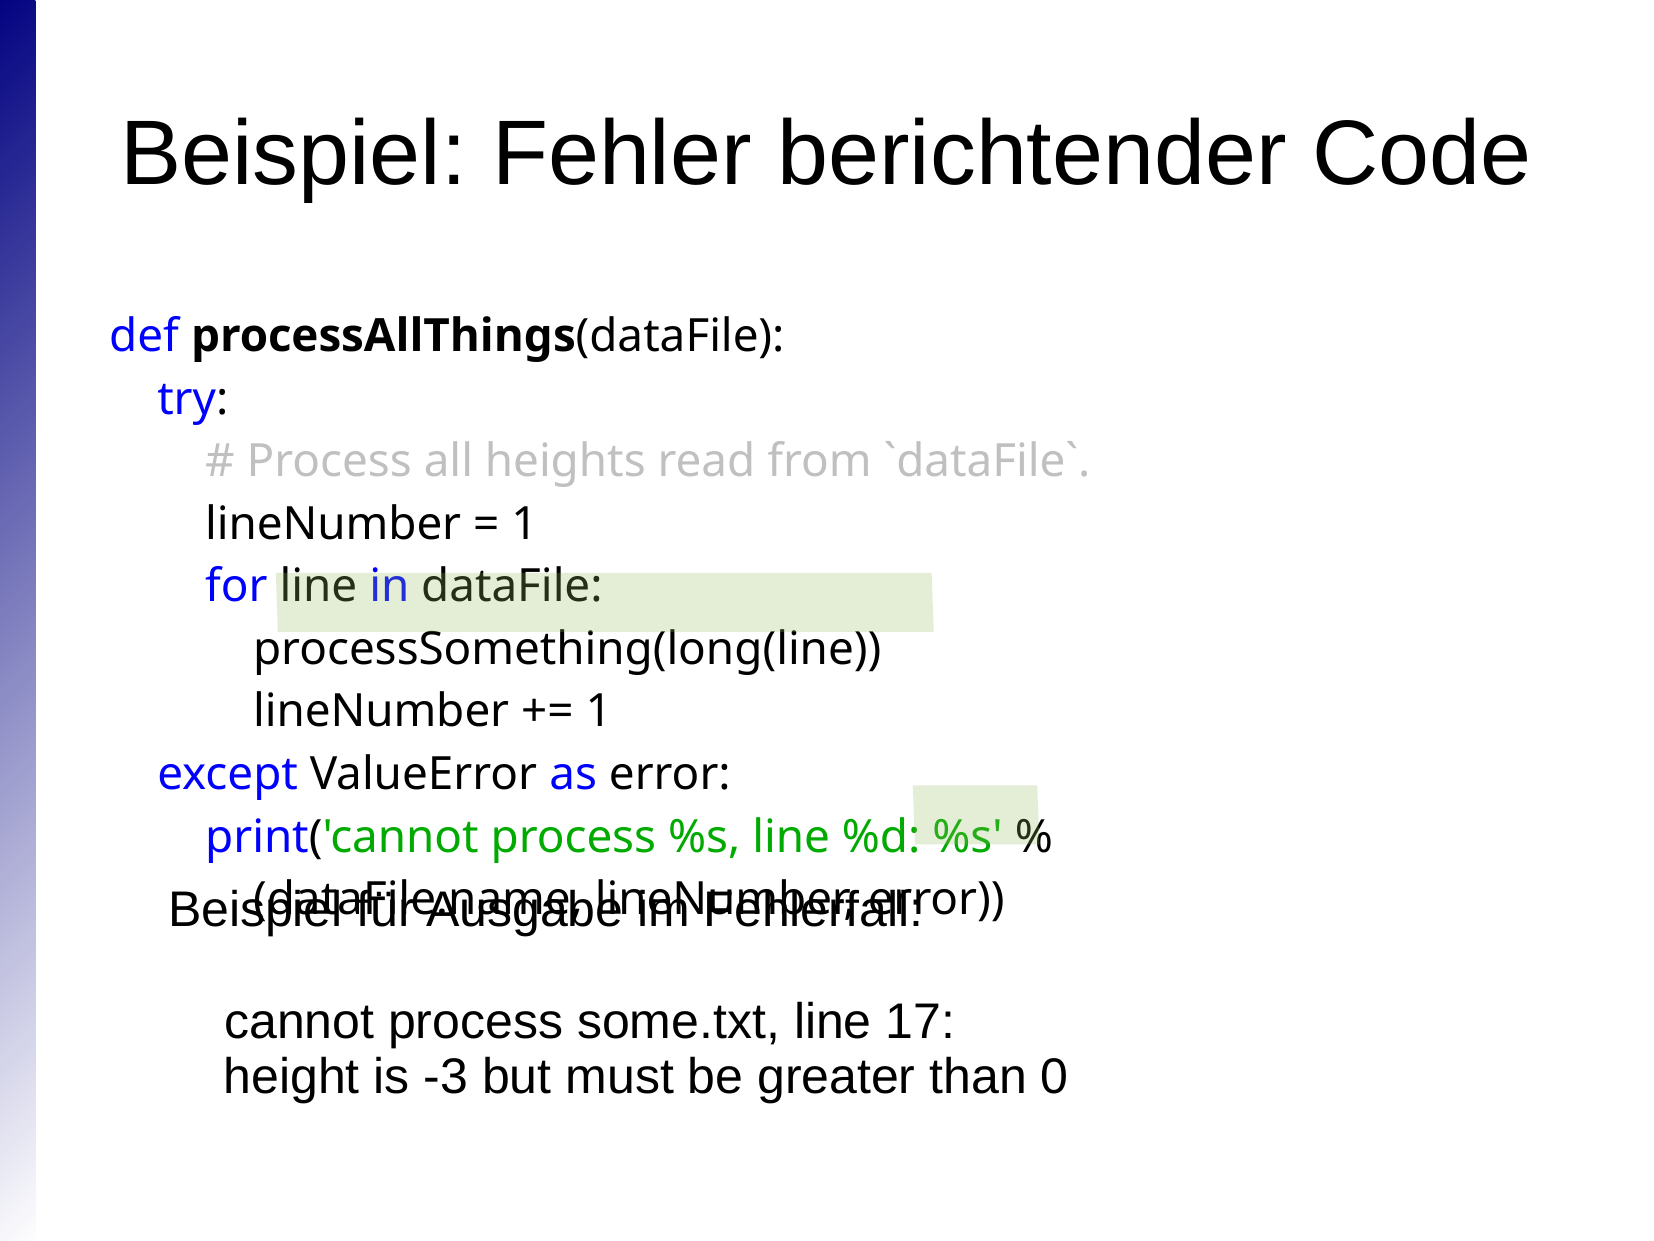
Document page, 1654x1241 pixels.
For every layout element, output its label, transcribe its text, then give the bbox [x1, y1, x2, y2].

title Beispiel: Fehler berichtender Code [82, 49, 1571, 257]
text_box [275, 572, 934, 632]
text_box Beispiel für Ausgabe im Fehlerfall: cannot process some.txt, line 17: height is -3 but must be greater than 0 [153, 874, 1571, 1158]
text_box [912, 785, 1040, 845]
text_box def processAllThings(dataFile): try: # Process all heights read from `dataFile`. lineNumber = 1 for line in dataFile: processSomething(long(line)) lineNumber += 1 except ValueError as error: print('cannot process %s, line %d: %s' % (dataFile.name, lineNumber, error)) [94, 295, 1560, 850]
